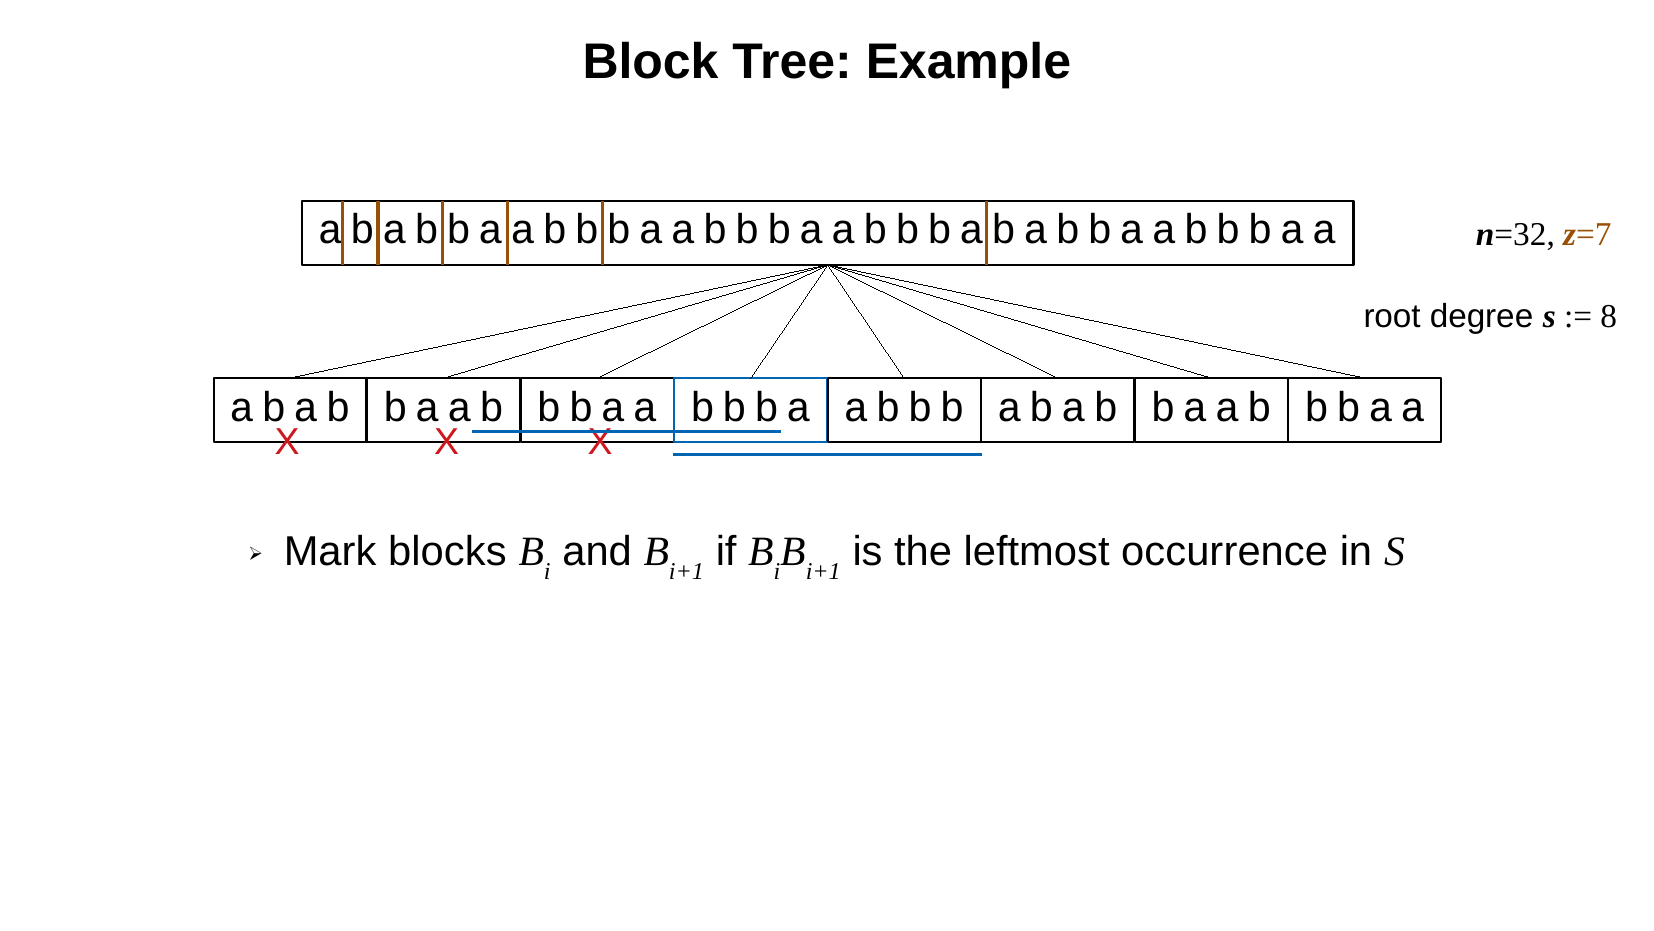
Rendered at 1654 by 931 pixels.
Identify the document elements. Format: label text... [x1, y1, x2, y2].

text_box bbaa [520, 433, 572, 443]
text_box X [259, 412, 315, 470]
text_box X [572, 433, 628, 470]
text_box baab [367, 378, 520, 443]
text_box root degree s := 8 [1348, 290, 1632, 343]
text_box bbaa [628, 433, 673, 443]
text_box abab [981, 378, 1134, 443]
text_box X [572, 412, 628, 430]
text_box ababbaabbbaabbbaabbbababbaabbbaa [344, 200, 379, 265]
text_box n=32, z=7 [1461, 207, 1627, 260]
text_box ababbaabbbaabbbaabbbababbaabbbaa [380, 200, 443, 265]
text_box X [419, 412, 474, 470]
text_box ababbaabbbaabbbaabbbababbaabbbaa [302, 200, 343, 265]
text_box baab [1134, 377, 1287, 443]
text_box bbaa [520, 377, 673, 430]
text_box baab [474, 433, 520, 443]
text_box abab [213, 377, 366, 443]
text_box Block Tree: Example [567, 0, 1087, 125]
text_box bbba [674, 378, 827, 443]
text_box ababbaabbbaabbbaabbbababbaabbbaa [444, 200, 508, 265]
text_box abbb [827, 377, 980, 443]
text_box Mark blocks Bi and Bi+1 if BiBi+1 is the leftmost occurrence in S [233, 520, 1420, 593]
text_box ababbaabbbaabbbaabbbababbaabbbaa [604, 200, 987, 265]
text_box bbaa [1288, 378, 1442, 443]
text_box ababbaabbbaabbbaabbbababbaabbbaa [988, 200, 1354, 265]
text_box ababbaabbbaabbbaabbbababbaabbbaa [509, 200, 603, 265]
